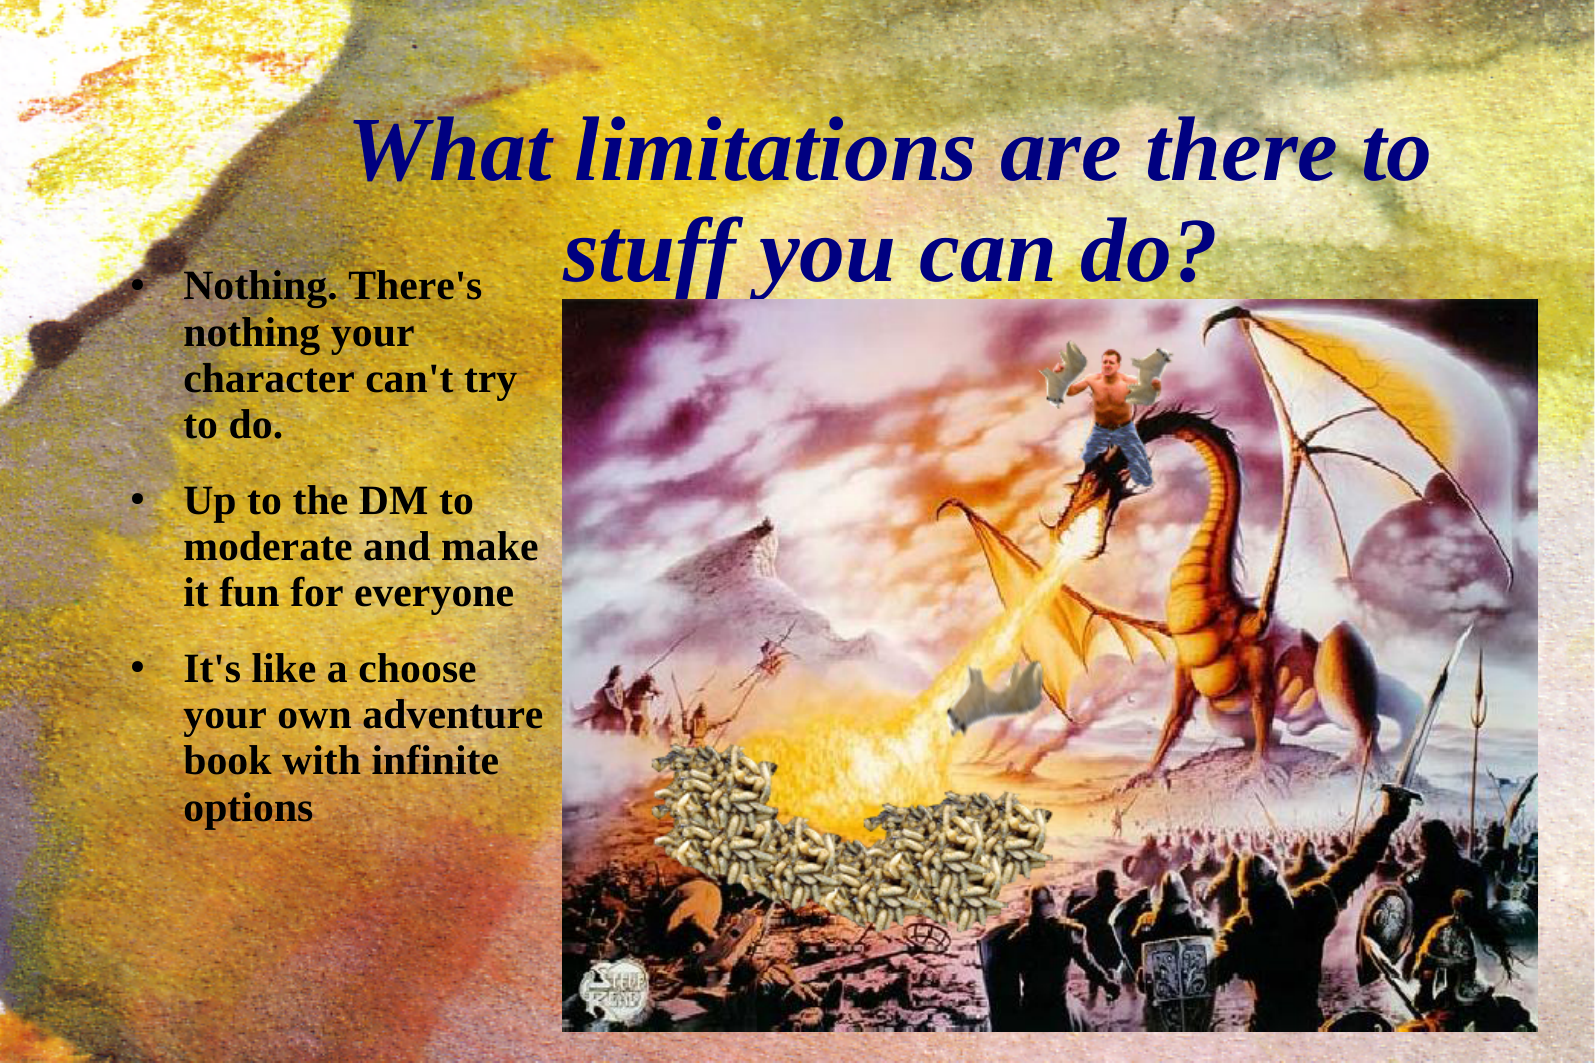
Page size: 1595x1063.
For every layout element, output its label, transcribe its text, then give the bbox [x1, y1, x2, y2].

picture [0, 0, 1595, 1063]
title What limitations are there to stuff you can do? [279, 98, 1504, 299]
list Nothing. There's nothing your character can't try to do. Up to the DM to moderate and make it fun for everyone It's like a choose your own adventure book with infinite options [112, 262, 563, 1013]
